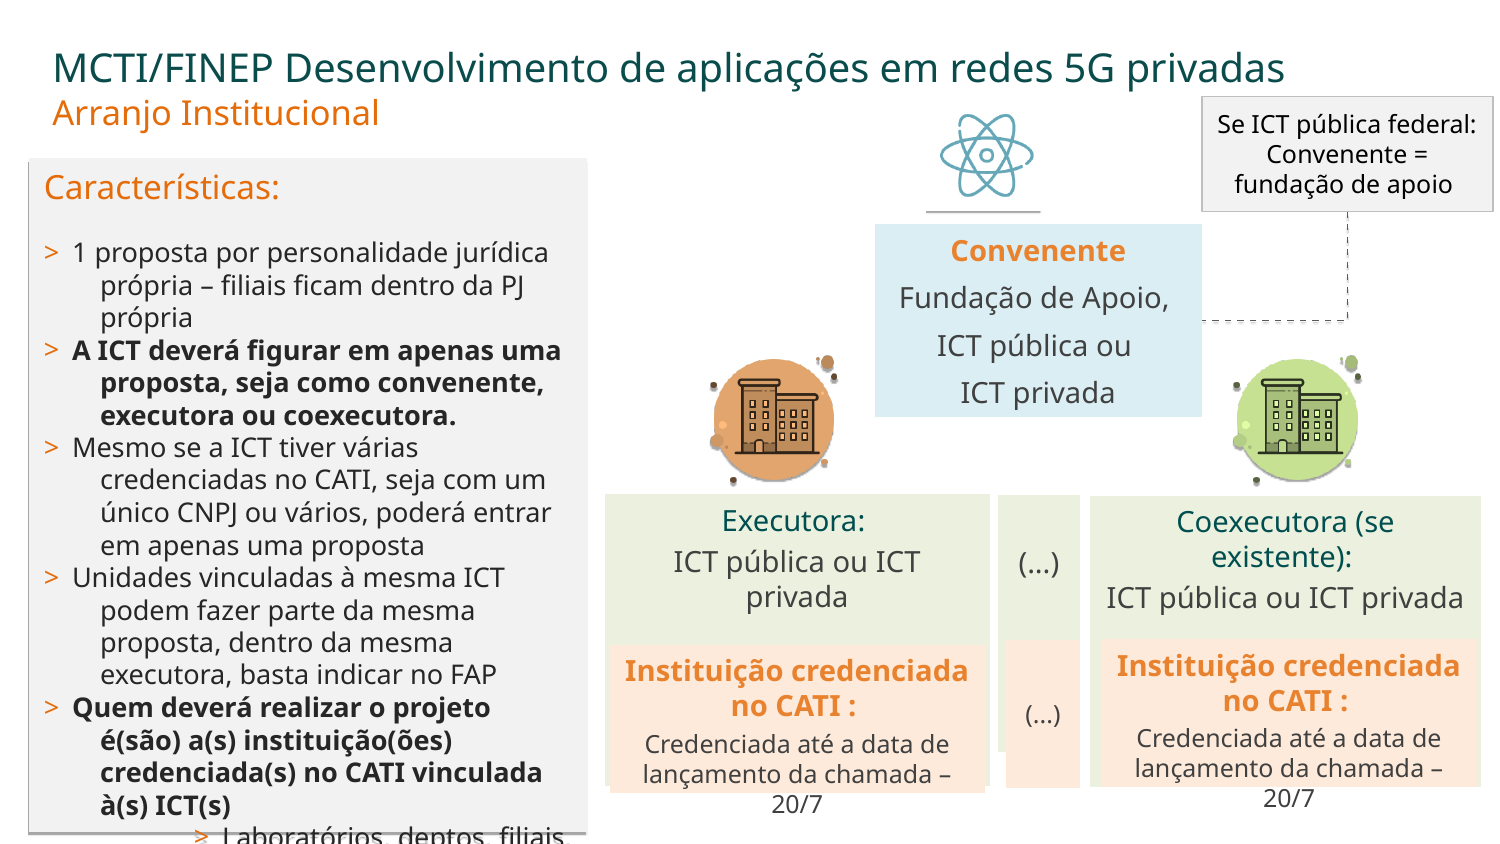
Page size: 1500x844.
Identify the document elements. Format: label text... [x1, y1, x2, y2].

text_box Instituição credenciada no CATI : Credenciada até a data de lançamento da chamada – 20/7 [1102, 639, 1477, 787]
text_box (...) [998, 495, 1080, 752]
text_box MCTI/FINEP Desenvolvimento de aplicações em redes 5G privadas Arranjo Institucional [37, 20, 1454, 155]
picture [693, 338, 854, 500]
picture [926, 98, 1043, 212]
text_box (...) [1006, 640, 1080, 788]
text_box Características: 1 proposta por personalidade jurídica própria – filiais ficam dentro da PJ própria A ICT deverá figurar em apenas uma proposta, seja como convenente, executora ou coexecutora. Mesmo se a ICT tiver várias credenciadas no CATI, seja com um único CNPJ ou vários, poderá entrar em apenas uma proposta Unidades vinculadas à mesma ICT podem fazer parte da mesma proposta, dentro da mesma executora, basta indicar no FAP Quem deverá realizar o projeto é(são) a(s) instituição(ões) credenciada(s) no CATI vinculada à(s) ICT(s) Laboratórios, deptos, filiais, unidades não credenciadas no CATI não podem ser apoiados [29, 158, 587, 832]
text_box Instituição credenciada no CATI : Credenciada até a data de lançamento da chamada – 20/7 [610, 645, 985, 793]
text_box Convenente Fundação de Apoio, ICT pública ou ICT privada [875, 224, 1202, 417]
picture [1216, 338, 1378, 500]
text_box Executora: ICT pública ou ICT privada [605, 494, 990, 786]
text_box Coexecutora (se existente): ICT pública ou ICT privada [1090, 496, 1481, 787]
text_box Se ICT pública federal: Convenente = fundação de apoio [1202, 96, 1493, 212]
